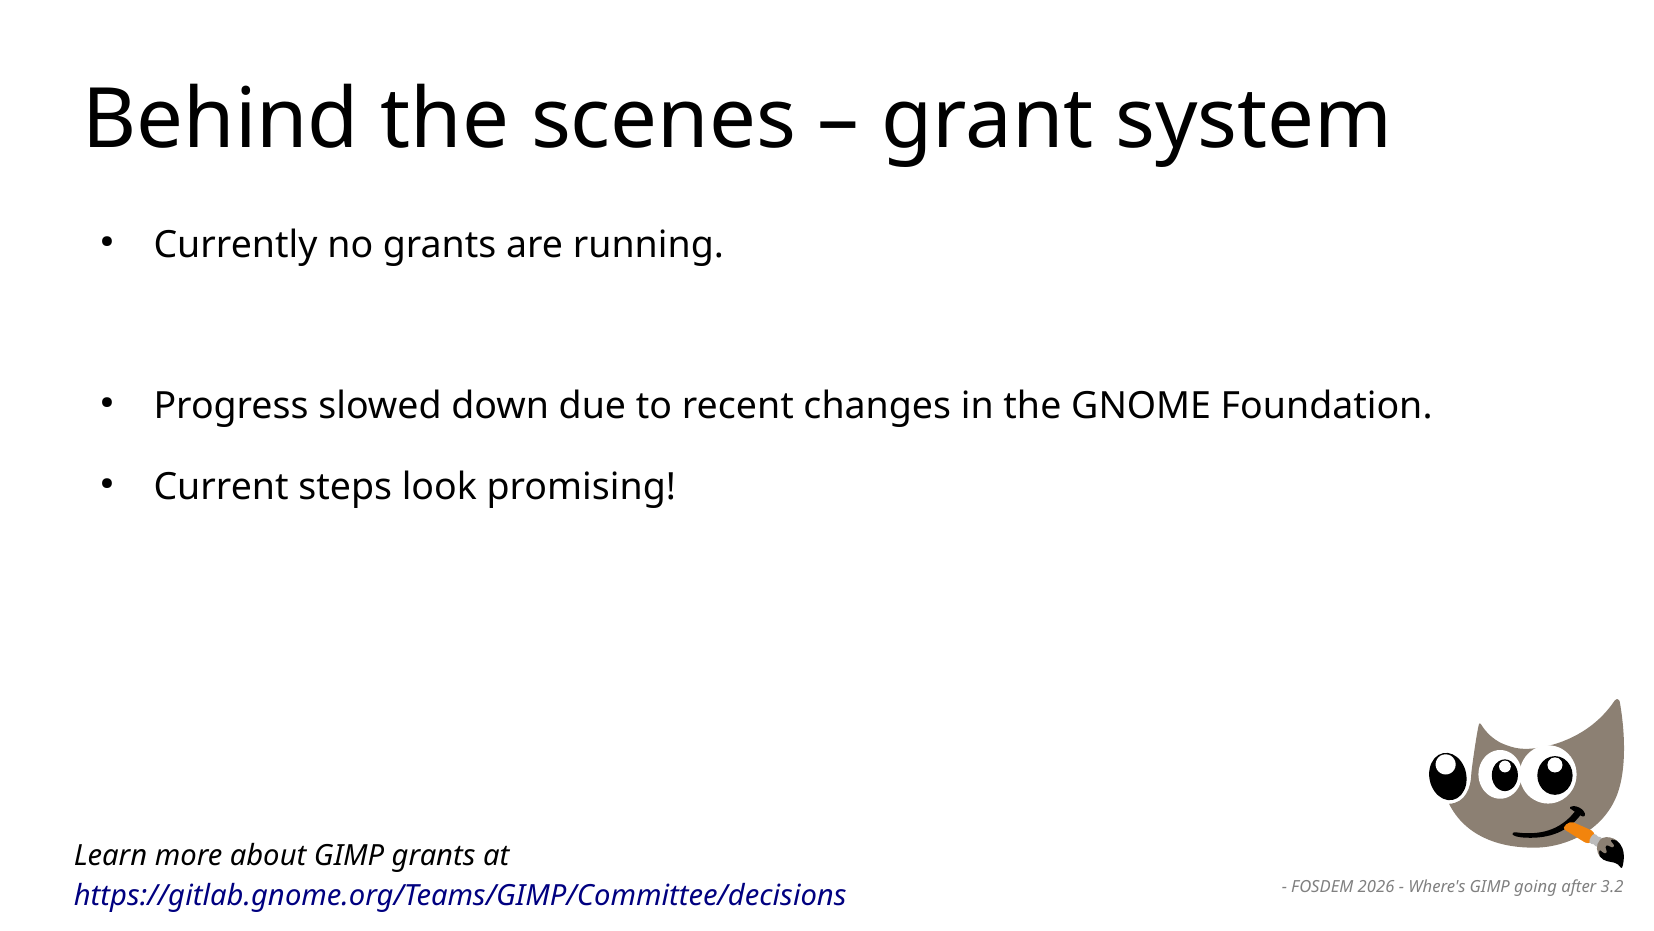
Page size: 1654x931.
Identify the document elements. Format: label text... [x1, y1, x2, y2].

text_box Learn more about GIMP grants at https://gitlab.gnome.org/Teams/GIMP/Committee/decisions [59, 826, 1300, 886]
title Behind the scenes – grant system [82, 37, 1571, 193]
list Currently no grants are running. Progress slowed down due to recent changes in the GNOME Foundation. Current steps look promising! [82, 217, 1571, 758]
